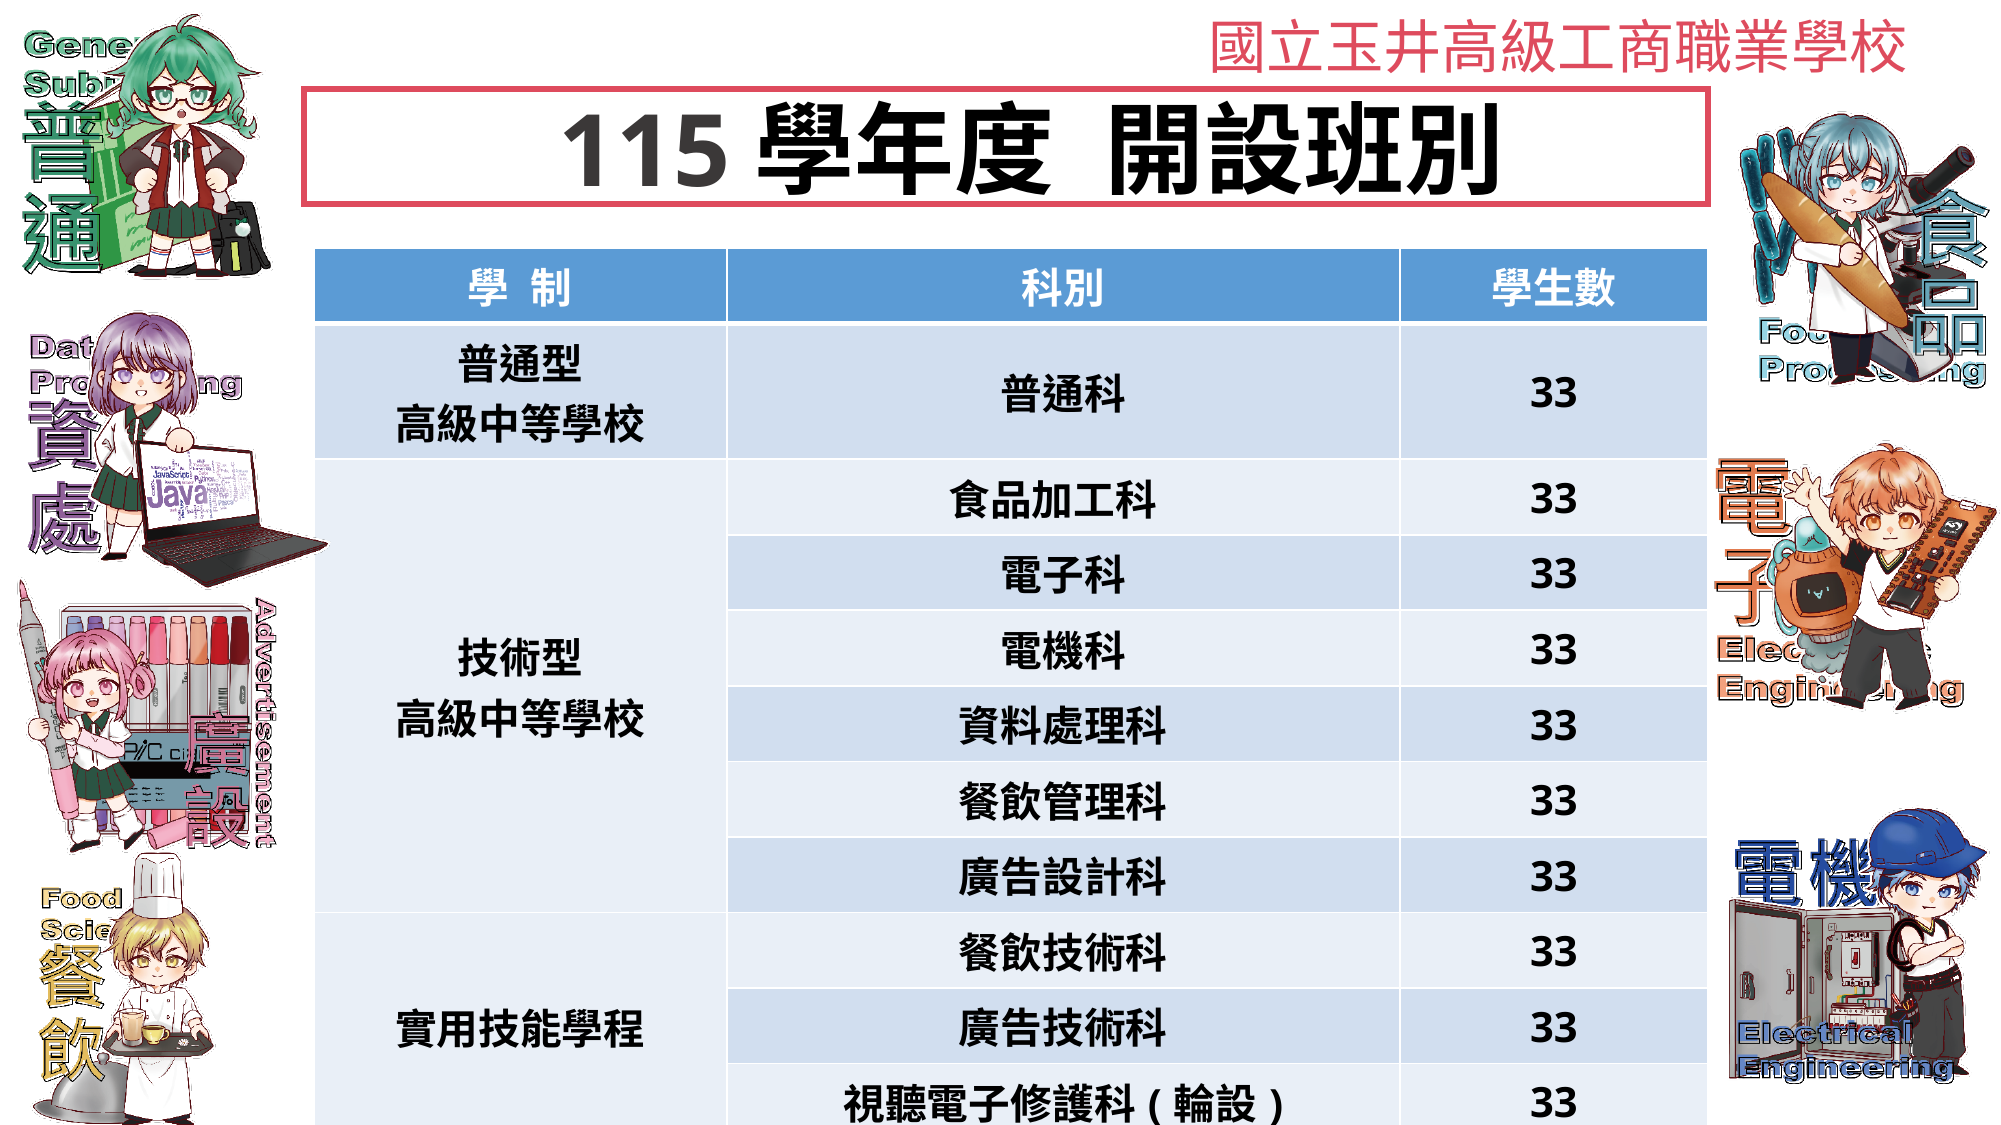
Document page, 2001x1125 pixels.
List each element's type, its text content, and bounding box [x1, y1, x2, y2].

table_cell 技術型 高級中等學校 [315, 460, 726, 912]
table_cell 33 [1401, 1064, 1707, 1125]
picture [16, 0, 283, 295]
table_cell 33 [1401, 536, 1707, 609]
table_cell 33 [1401, 460, 1707, 534]
text_box 國立玉井高級工商職業學校 [1122, 3, 1994, 89]
table_cell 33 [1401, 611, 1707, 685]
table_cell 普通科 [728, 326, 1399, 458]
table_header 科別 [728, 249, 1399, 321]
picture [1726, 101, 1994, 398]
table_cell 電機科 [728, 611, 1399, 685]
table_cell 視聽電子修護科(輪設) [728, 1064, 1399, 1125]
table_cell 普通型 高級中等學校 [340, 326, 726, 458]
table_cell 廣告技術科 [728, 989, 1399, 1063]
title 115學年度 開設班別 [543, 106, 1586, 201]
table_header 學 制 [315, 249, 726, 321]
table_cell 電子科 [728, 536, 1399, 609]
table_cell 33 [1401, 838, 1707, 912]
table_cell 33 [1401, 762, 1707, 836]
table_header 學生數 [1401, 249, 1707, 321]
table_cell 33 [1401, 687, 1707, 761]
table_cell 廣告設計科 [728, 838, 1399, 912]
table_cell 餐飲管理科 [728, 762, 1399, 836]
table_cell 餐飲技術科 [728, 913, 1399, 987]
table_cell 33 [1401, 326, 1707, 458]
picture [11, 300, 340, 1125]
table_cell 33 [1401, 989, 1707, 1063]
table_cell 資料處理科 [728, 687, 1399, 761]
picture [1708, 430, 2000, 727]
table_cell 食品加工科 [728, 460, 1399, 534]
table_cell 實用技能學程 [315, 913, 726, 1125]
table_cell 33 [1401, 913, 1707, 987]
picture [1719, 795, 2000, 1092]
